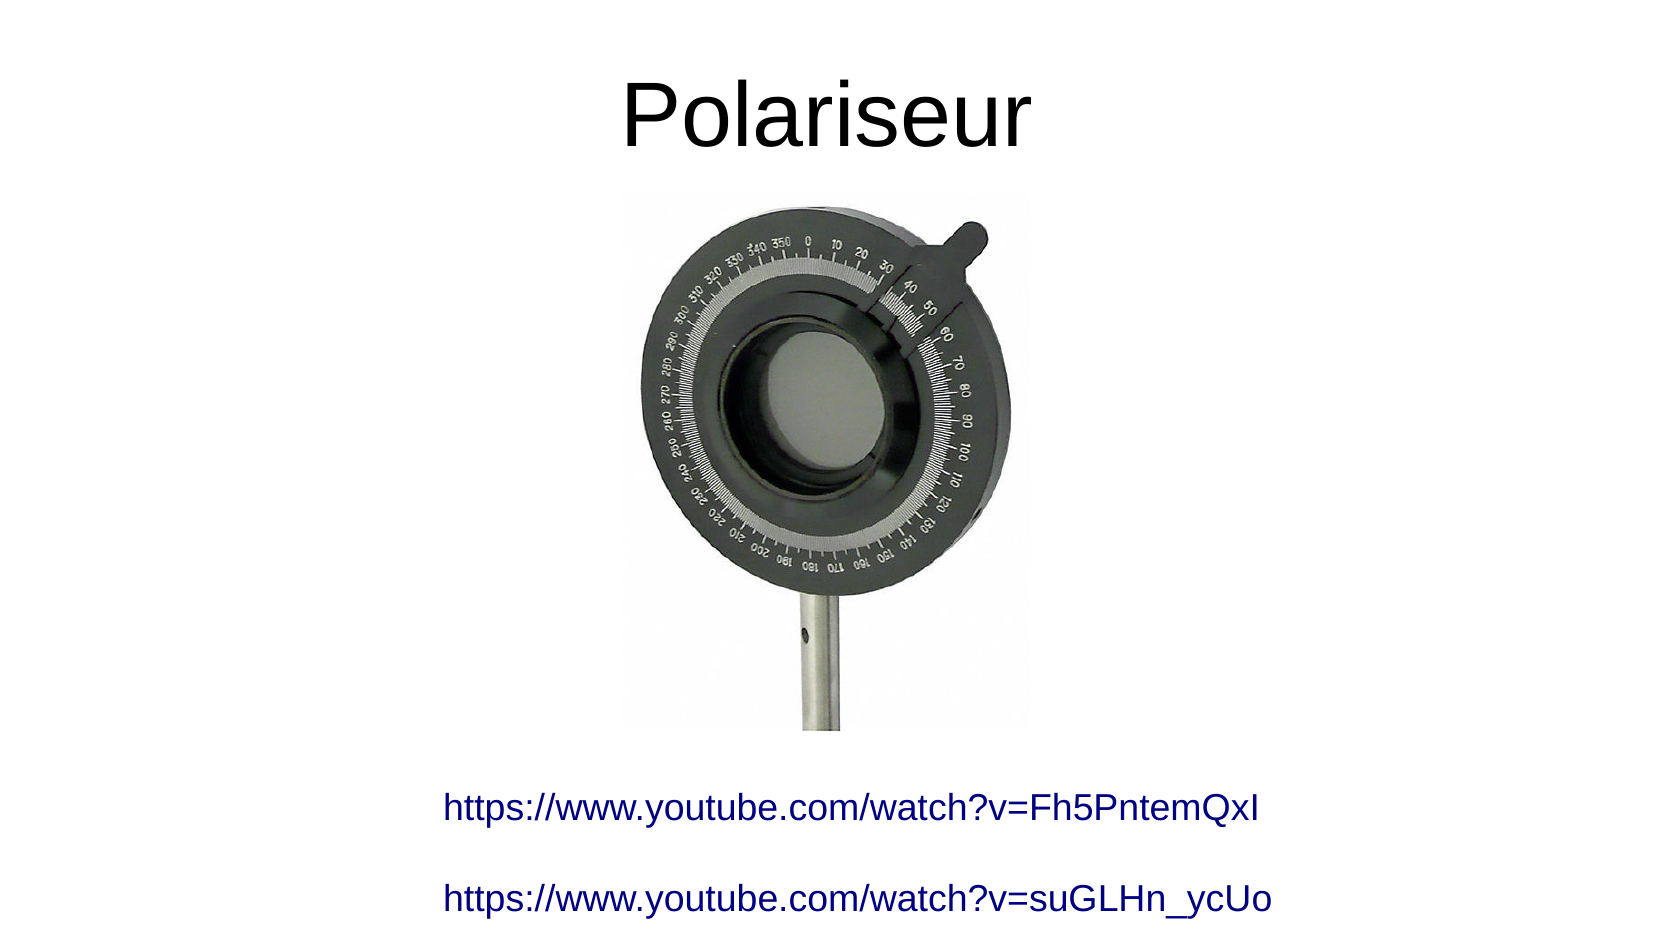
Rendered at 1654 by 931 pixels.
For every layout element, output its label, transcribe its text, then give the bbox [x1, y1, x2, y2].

title Polariseur [82, 37, 1571, 193]
text_box https://www.youtube.com/watch?v=Fh5PntemQxI [428, 779, 1276, 879]
text_box https://www.youtube.com/watch?v=suGLHn_ycUo [428, 869, 1288, 931]
picture [555, 188, 1099, 732]
